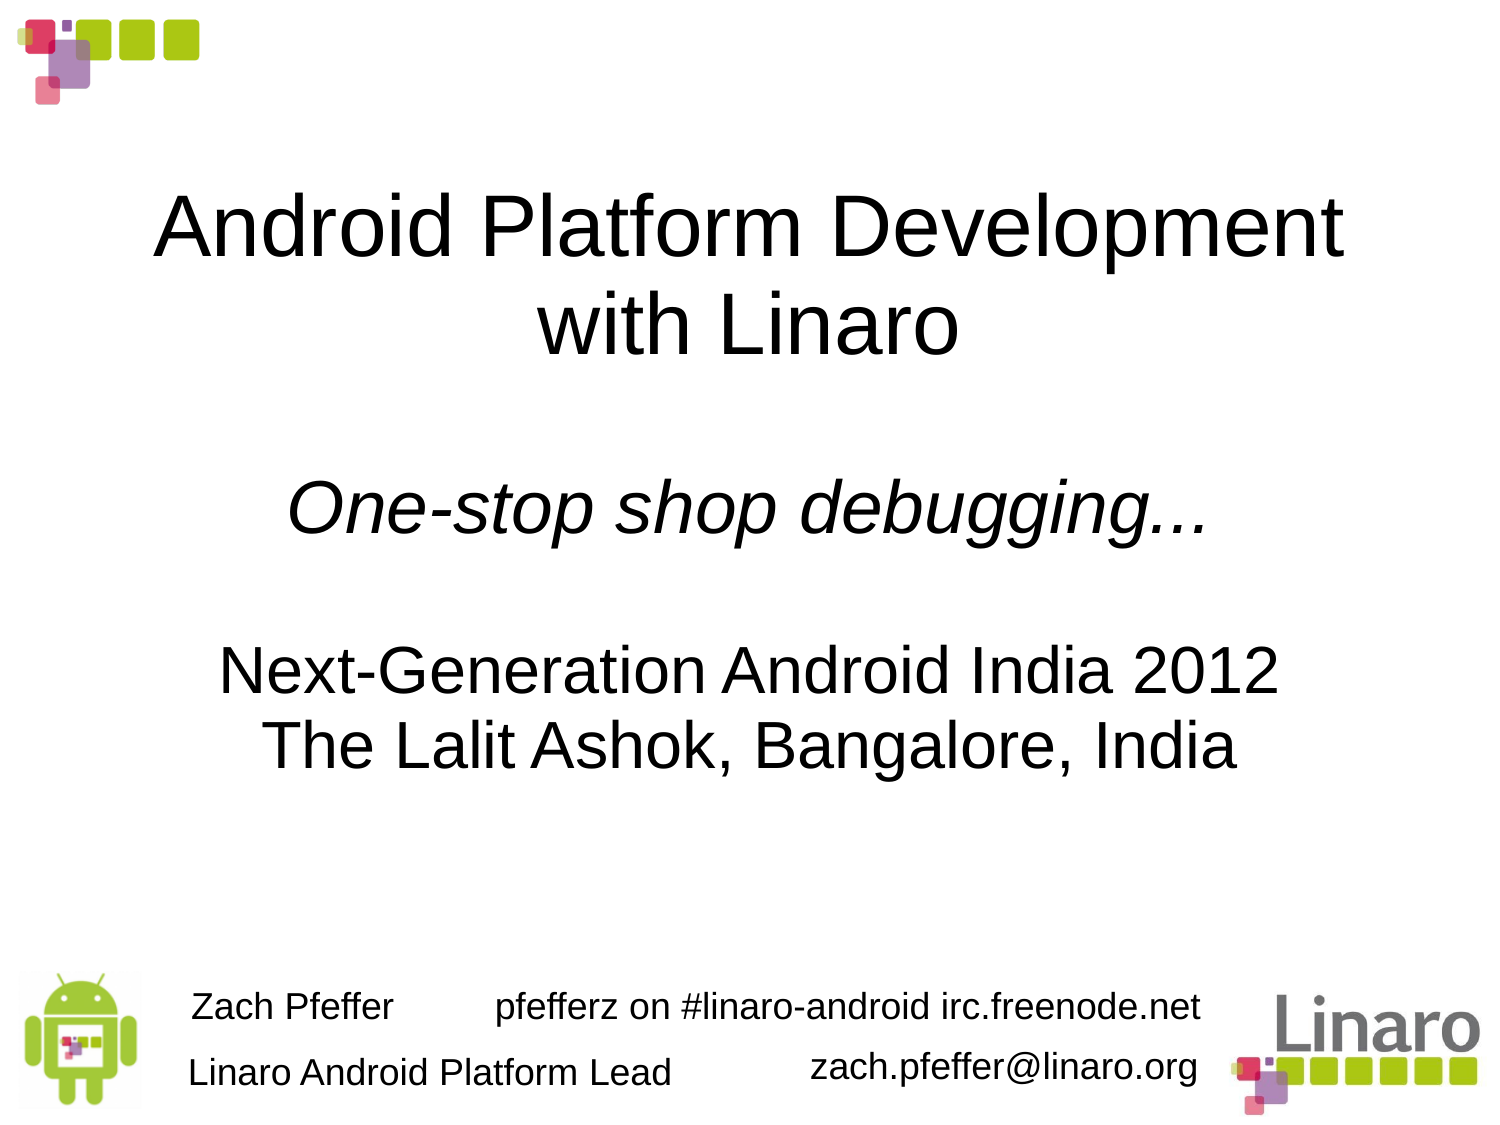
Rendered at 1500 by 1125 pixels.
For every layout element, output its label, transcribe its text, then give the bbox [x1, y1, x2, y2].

text_box zach.pfeffer@linaro.org [795, 1038, 1214, 1096]
subtitle Android Platform Development with Linaro One-stop shop debugging... Next-Generation Android India 2012 The Lalit Ashok, Bangalore, India [74, 44, 1425, 916]
picture [1219, 986, 1491, 1123]
text_box Zach Pfeffer [176, 978, 421, 1036]
picture [16, 12, 205, 121]
text_box Linaro Android Platform Lead [173, 1044, 688, 1101]
text_box pfefferz on #linaro-android irc.freenode.net [480, 978, 1216, 1036]
picture [18, 971, 142, 1109]
